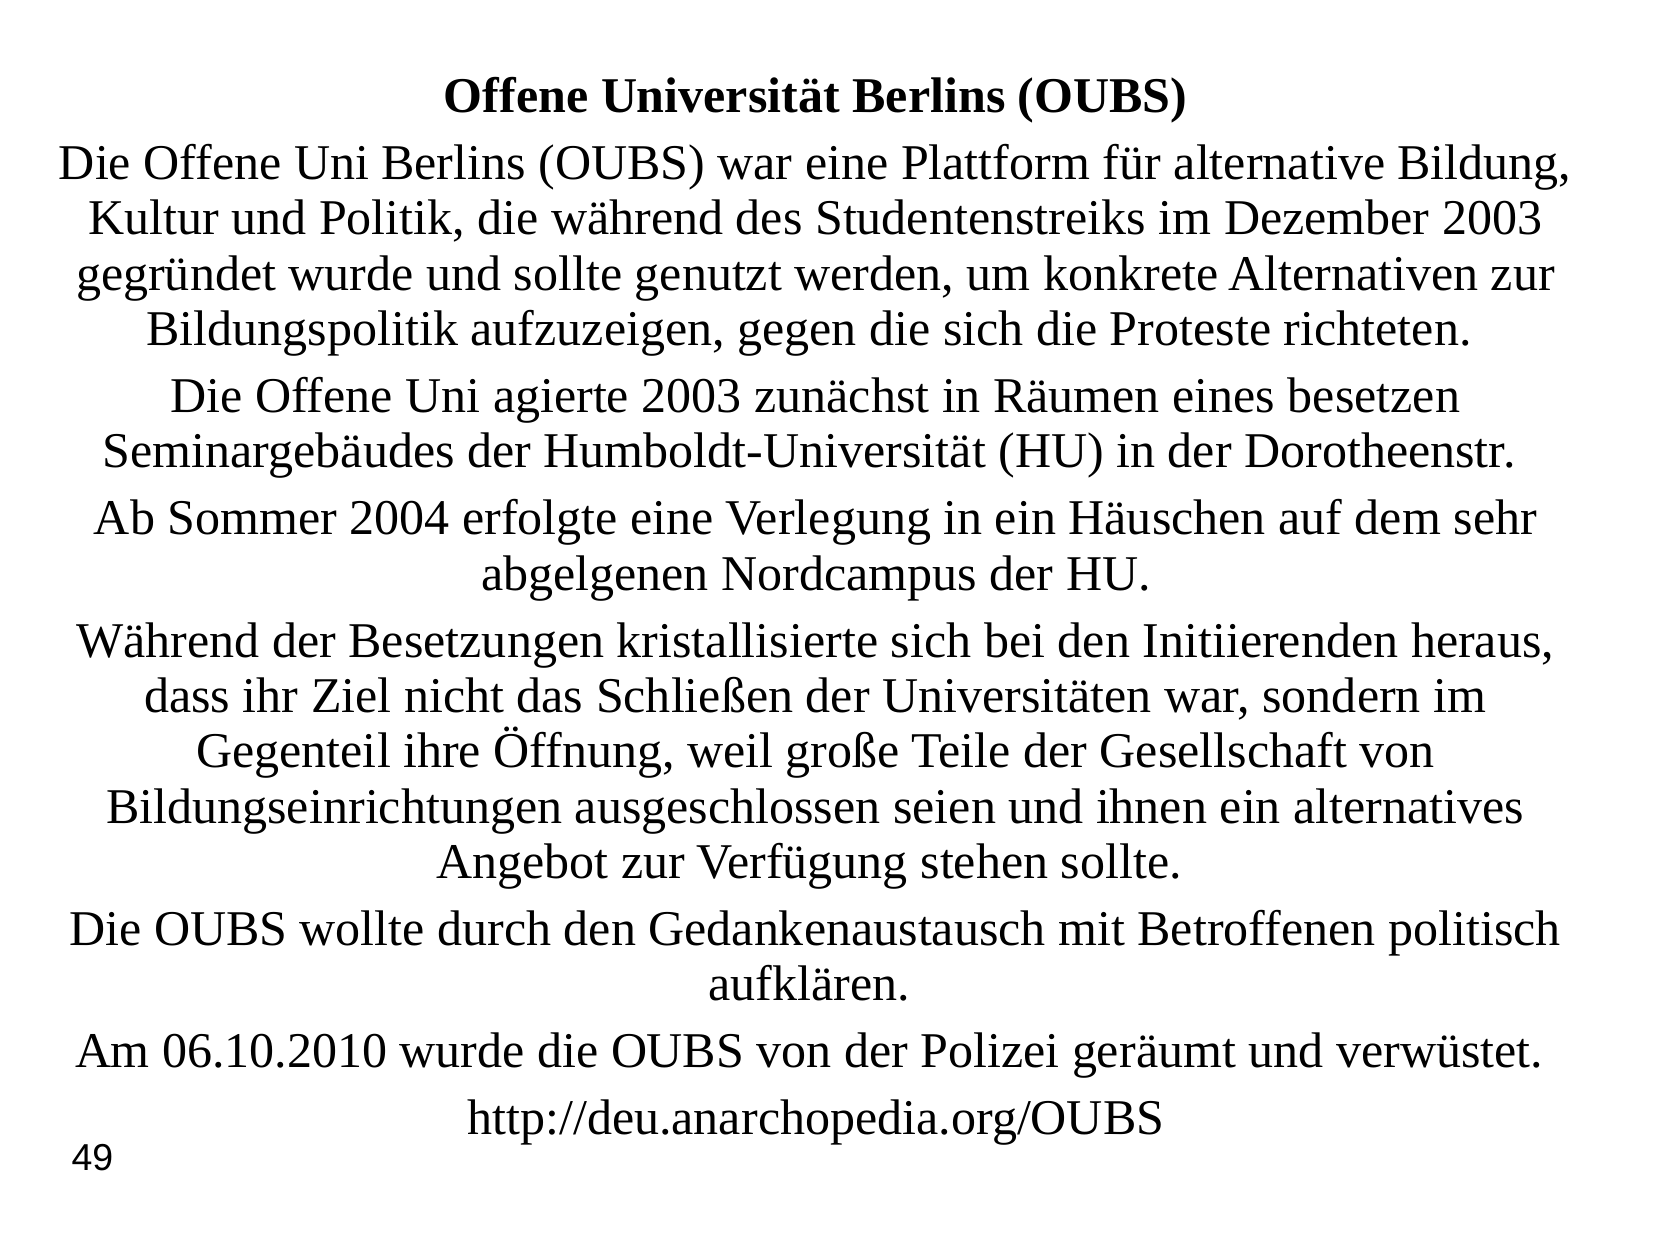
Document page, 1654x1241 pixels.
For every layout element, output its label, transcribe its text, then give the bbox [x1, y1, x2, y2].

text_box Offene Universität Berlins (OUBS) Die Offene Uni Berlins (OUBS) war eine Plattform für alternative Bildung, Kultur und Politik, die während des Studentenstreiks im Dezember 2003 gegründet wurde und sollte genutzt werden, um konkrete Alternativen zur Bildungspolitik aufzuzeigen, gegen die sich die Proteste richteten. Die Offene Uni agierte 2003 zunächst in Räumen eines besetzen Seminargebäudes der Humboldt-Universität (HU) in der Dorotheenstr. Ab Sommer 2004 erfolgte eine Verlegung in ein Häuschen auf dem sehr abgelgenen Nordcampus der HU. Während der Besetzungen kristallisierte sich bei den Initiierenden heraus, dass ihr Ziel nicht das Schließen der Universitäten war, sondern im Gegenteil ihre Öffnung, weil große Teile der Gesellschaft von Bildungseinrichtungen ausgeschlossen seien und ihnen ein alternatives Angebot zur Verfügung stehen sollte. Die OUBS wollte durch den Gedankenaustausch mit Betroffenen politisch aufklären. Am 06.10.2010 wurde die OUBS von der Polizei geräumt und verwüstet. http://deu.anarchopedia.org/OUBS [44, 60, 1610, 1154]
text_box <Nummer> [56, 1128, 274, 1199]
